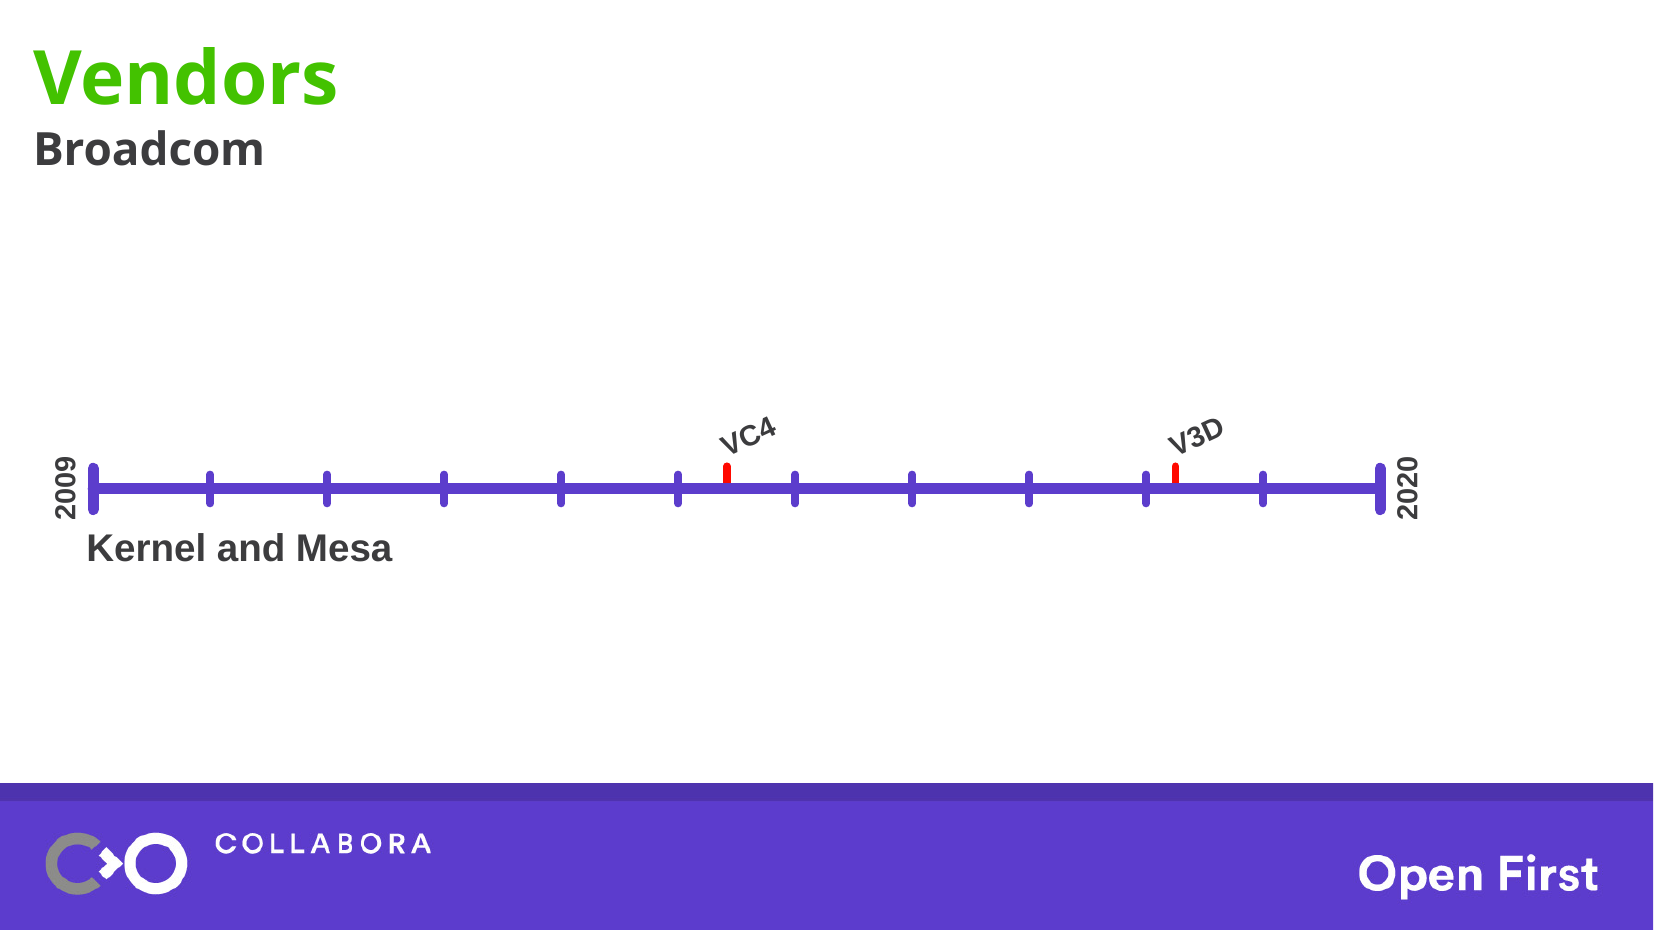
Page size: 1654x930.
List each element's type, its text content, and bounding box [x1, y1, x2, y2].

title Vendors Broadcom [33, 29, 1606, 193]
picture [0, 0, 1654, 930]
